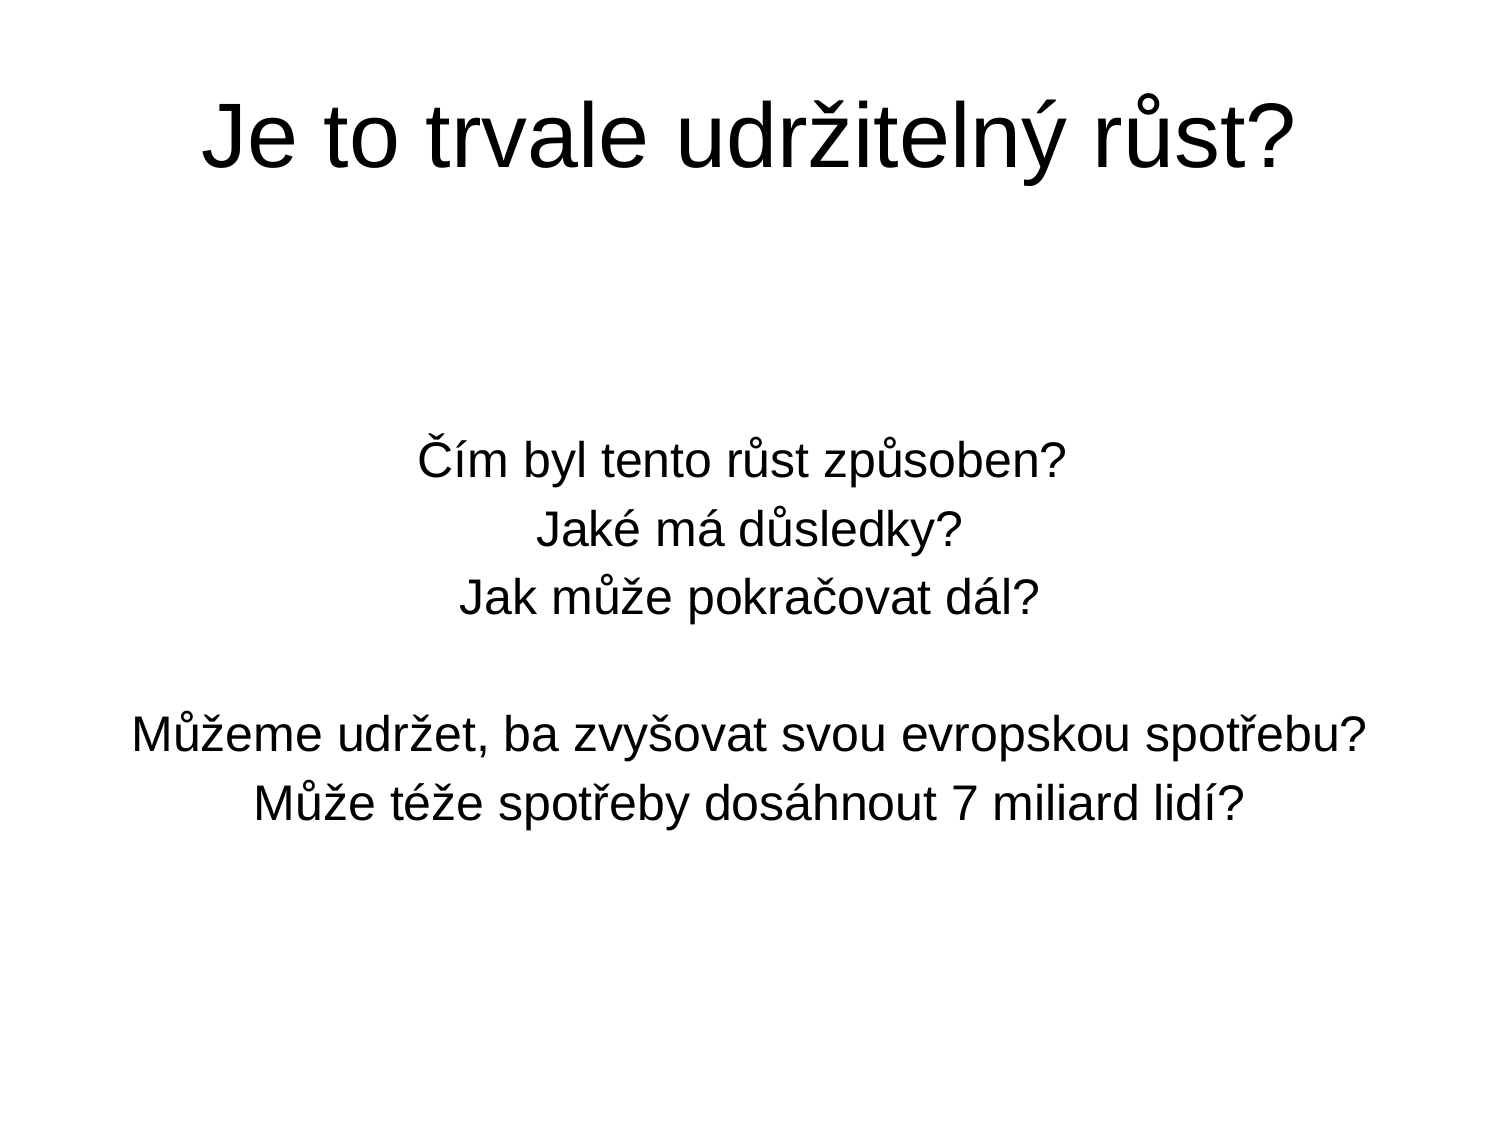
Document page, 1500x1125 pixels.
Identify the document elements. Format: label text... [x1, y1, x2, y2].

subtitle Čím byl tento růst způsoben? Jaké má důsledky? Jak může pokračovat dál? Můžeme udržet, ba zvyšovat svou evropskou spotřebu? Může téže spotřeby dosáhnout 7 miliard lidí? [75, 279, 1425, 988]
title Je to trvale udržitelný růst? [75, 54, 1425, 224]
